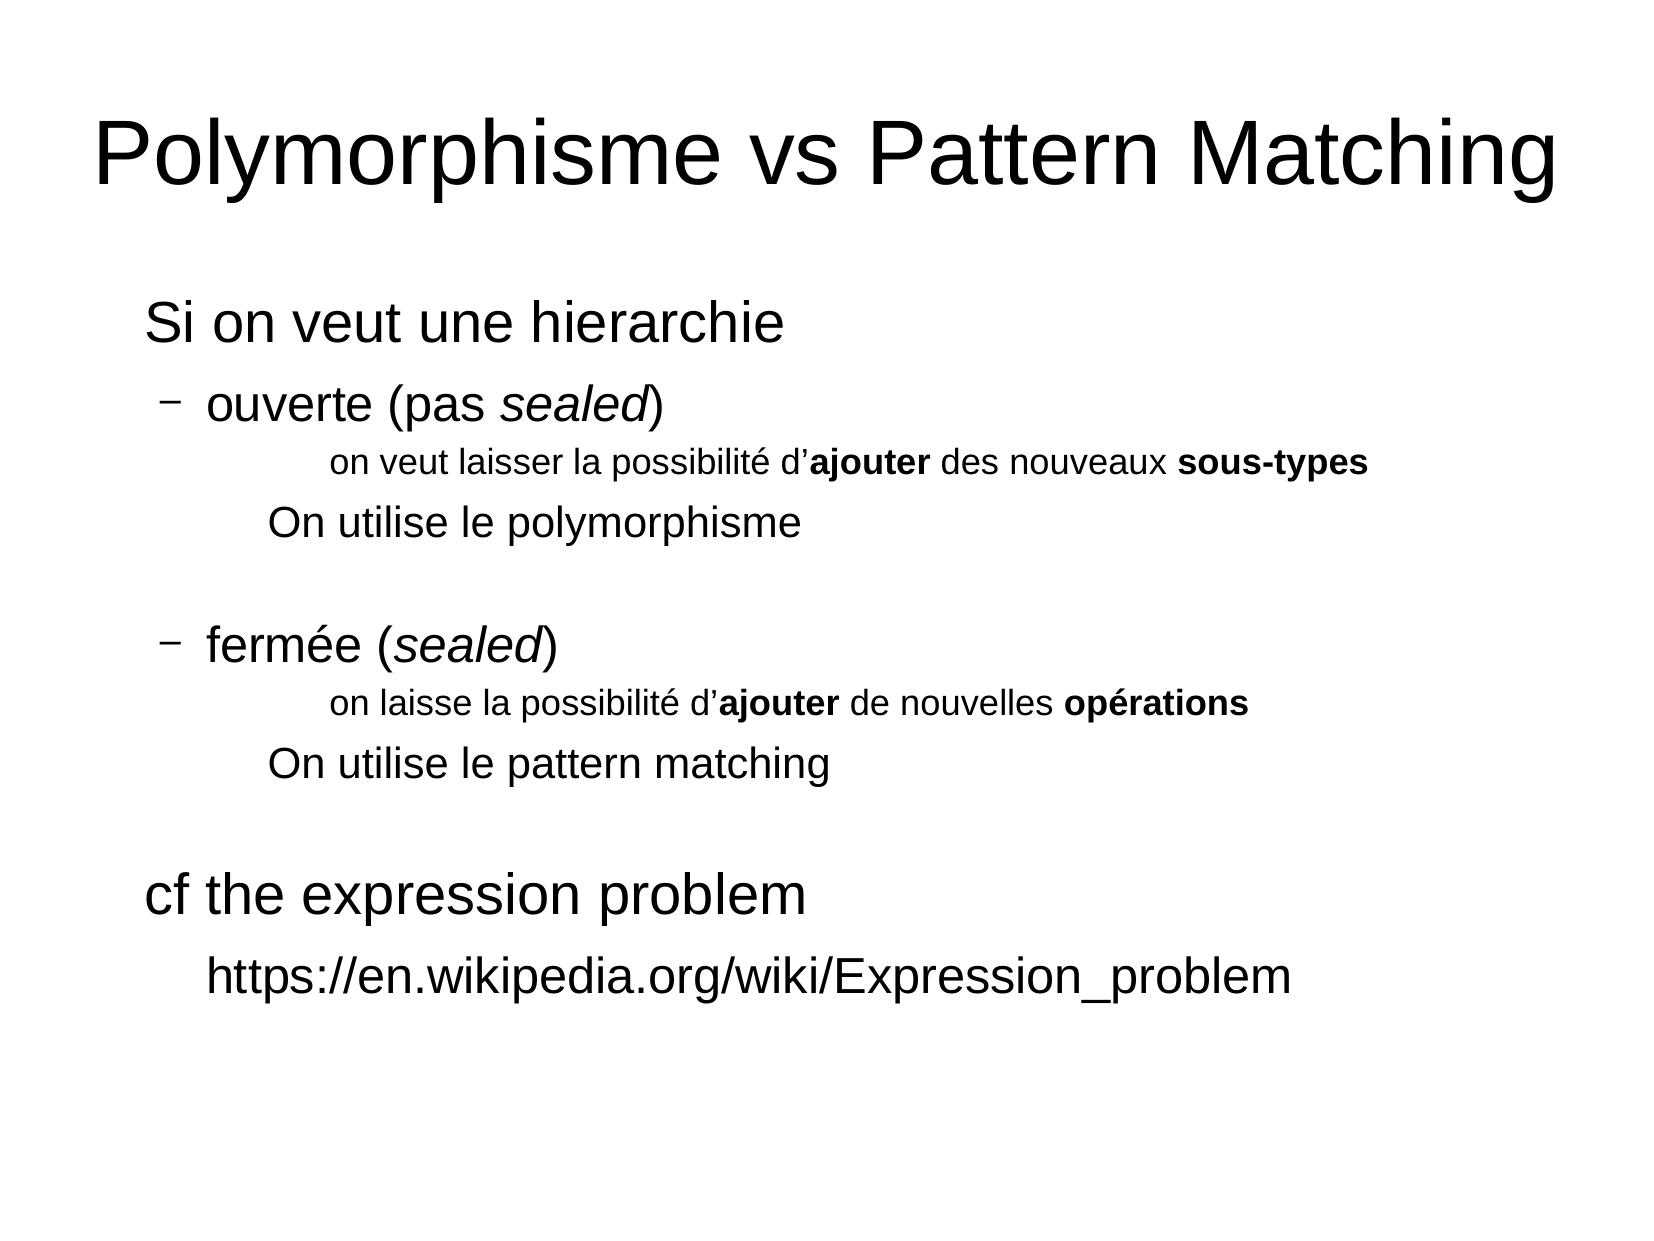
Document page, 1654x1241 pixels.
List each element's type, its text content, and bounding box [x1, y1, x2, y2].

title Polymorphisme vs Pattern Matching [82, 49, 1571, 257]
list Si on veut une hierarchie ouverte (pas sealed) on veut laisser la possibilité d’ajouter des nouveaux sous-types On utilise le polymorphisme fermée (sealed) on laisse la possibilité d’ajouter de nouvelles opérations On utilise le pattern matching cf the expression problem https://en.wikipedia.org/wiki/Expression_problem [82, 290, 1571, 1010]
